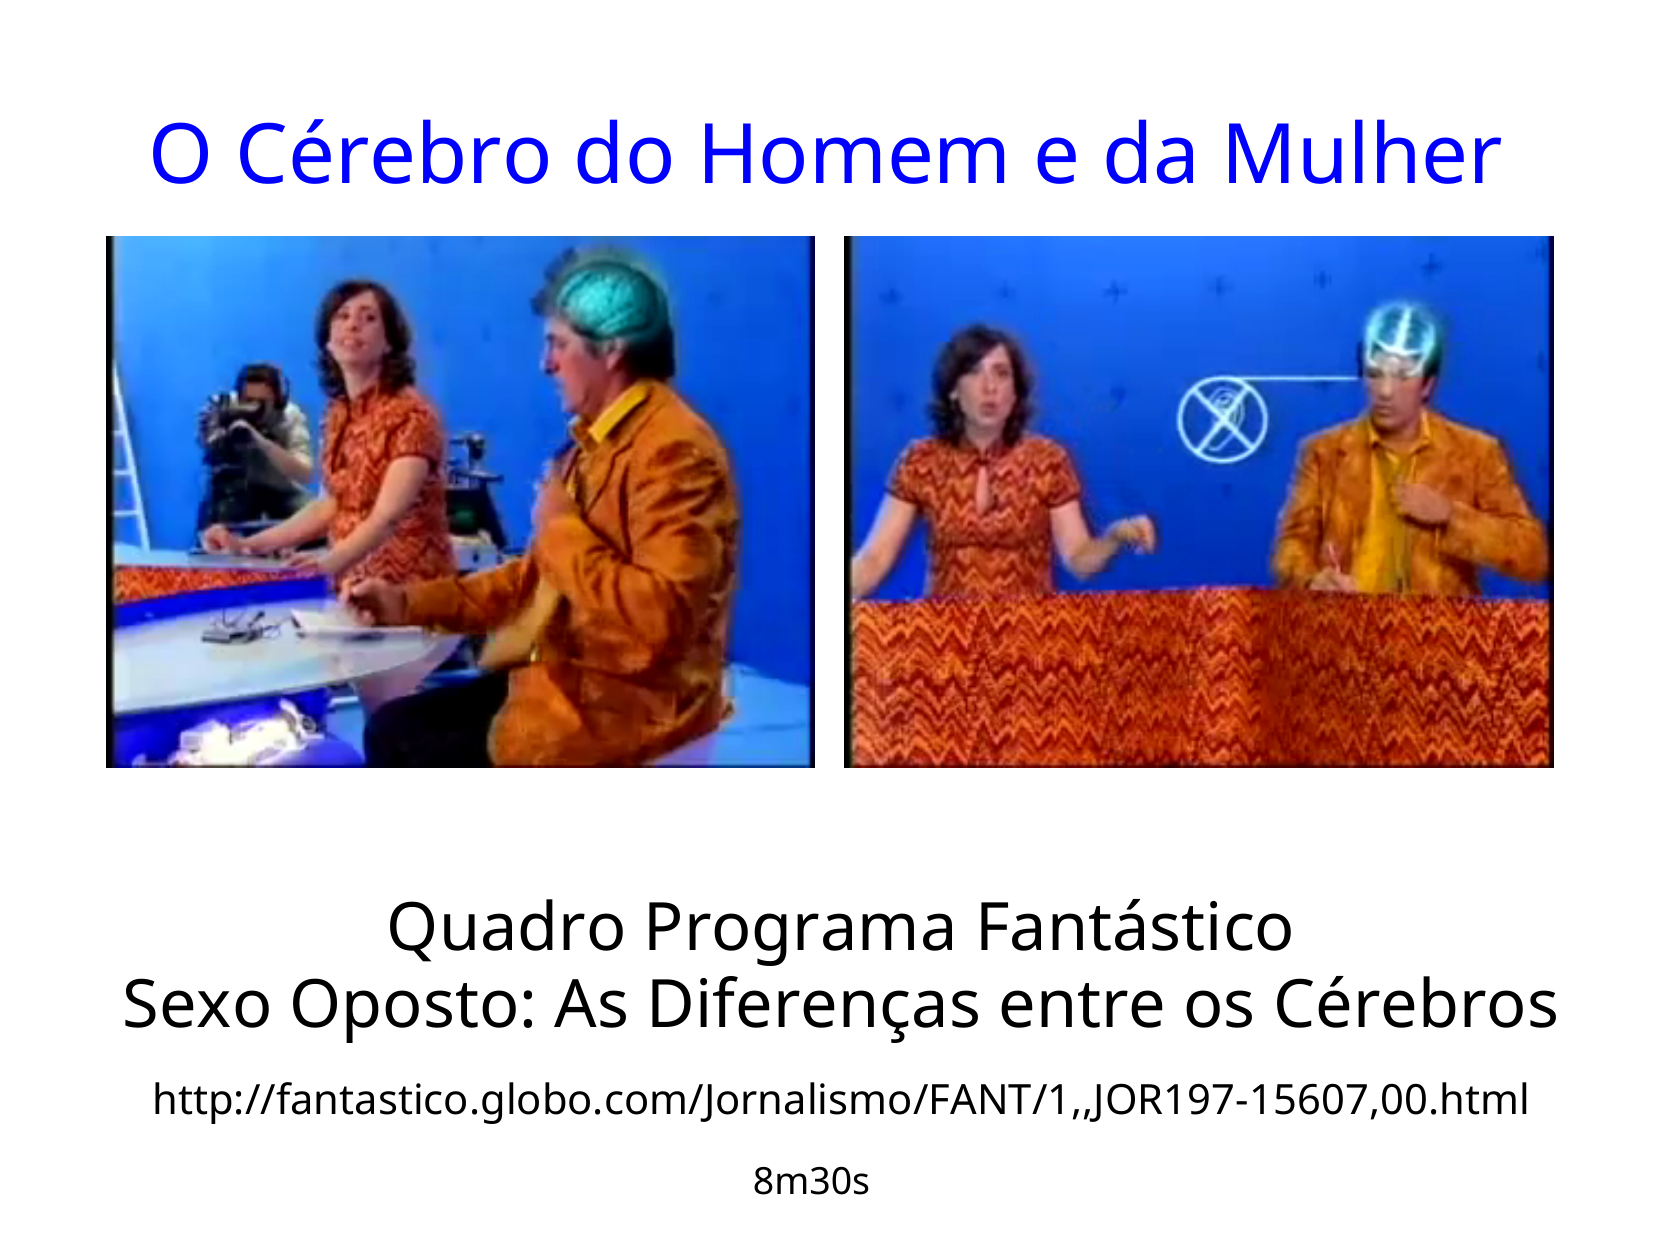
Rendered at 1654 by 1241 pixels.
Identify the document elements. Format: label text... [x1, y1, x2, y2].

picture [106, 236, 815, 768]
text_box 8m30s [738, 1151, 874, 1210]
title O Cérebro do Homem e da Mulher [82, 49, 1571, 257]
picture [844, 236, 1554, 768]
text_box Quadro Programa Fantástico Sexo Oposto: As Diferenças entre os Cérebros http://fantastico.globo.com/Jornalismo/FANT/1,,JOR197-15607,00.html [118, 885, 1566, 1183]
